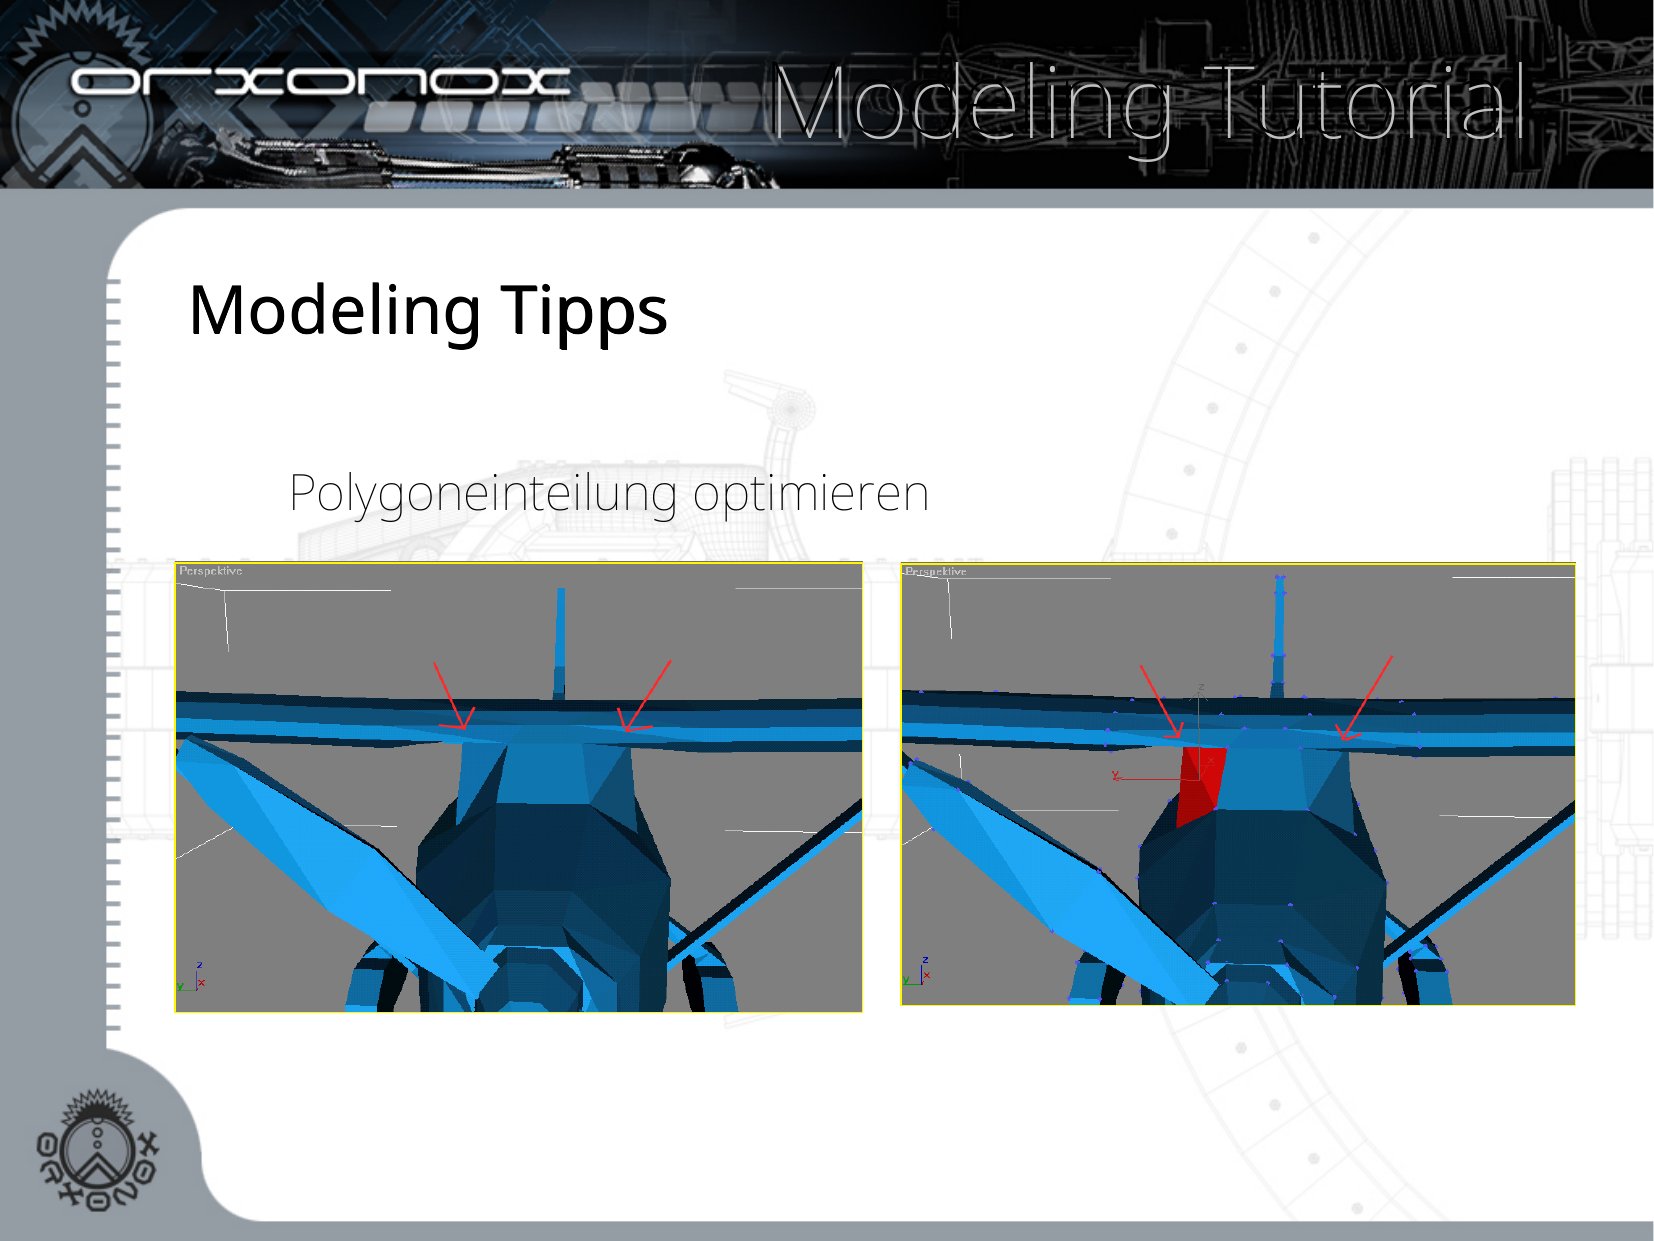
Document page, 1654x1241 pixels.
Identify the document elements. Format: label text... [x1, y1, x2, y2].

picture [0, 0, 1654, 1241]
text_box Modeling Tutorial [712, 18, 1630, 151]
text_box Modeling Tipps [187, 262, 1538, 341]
text_box Polygoneinteilung optimieren [225, 450, 1501, 524]
